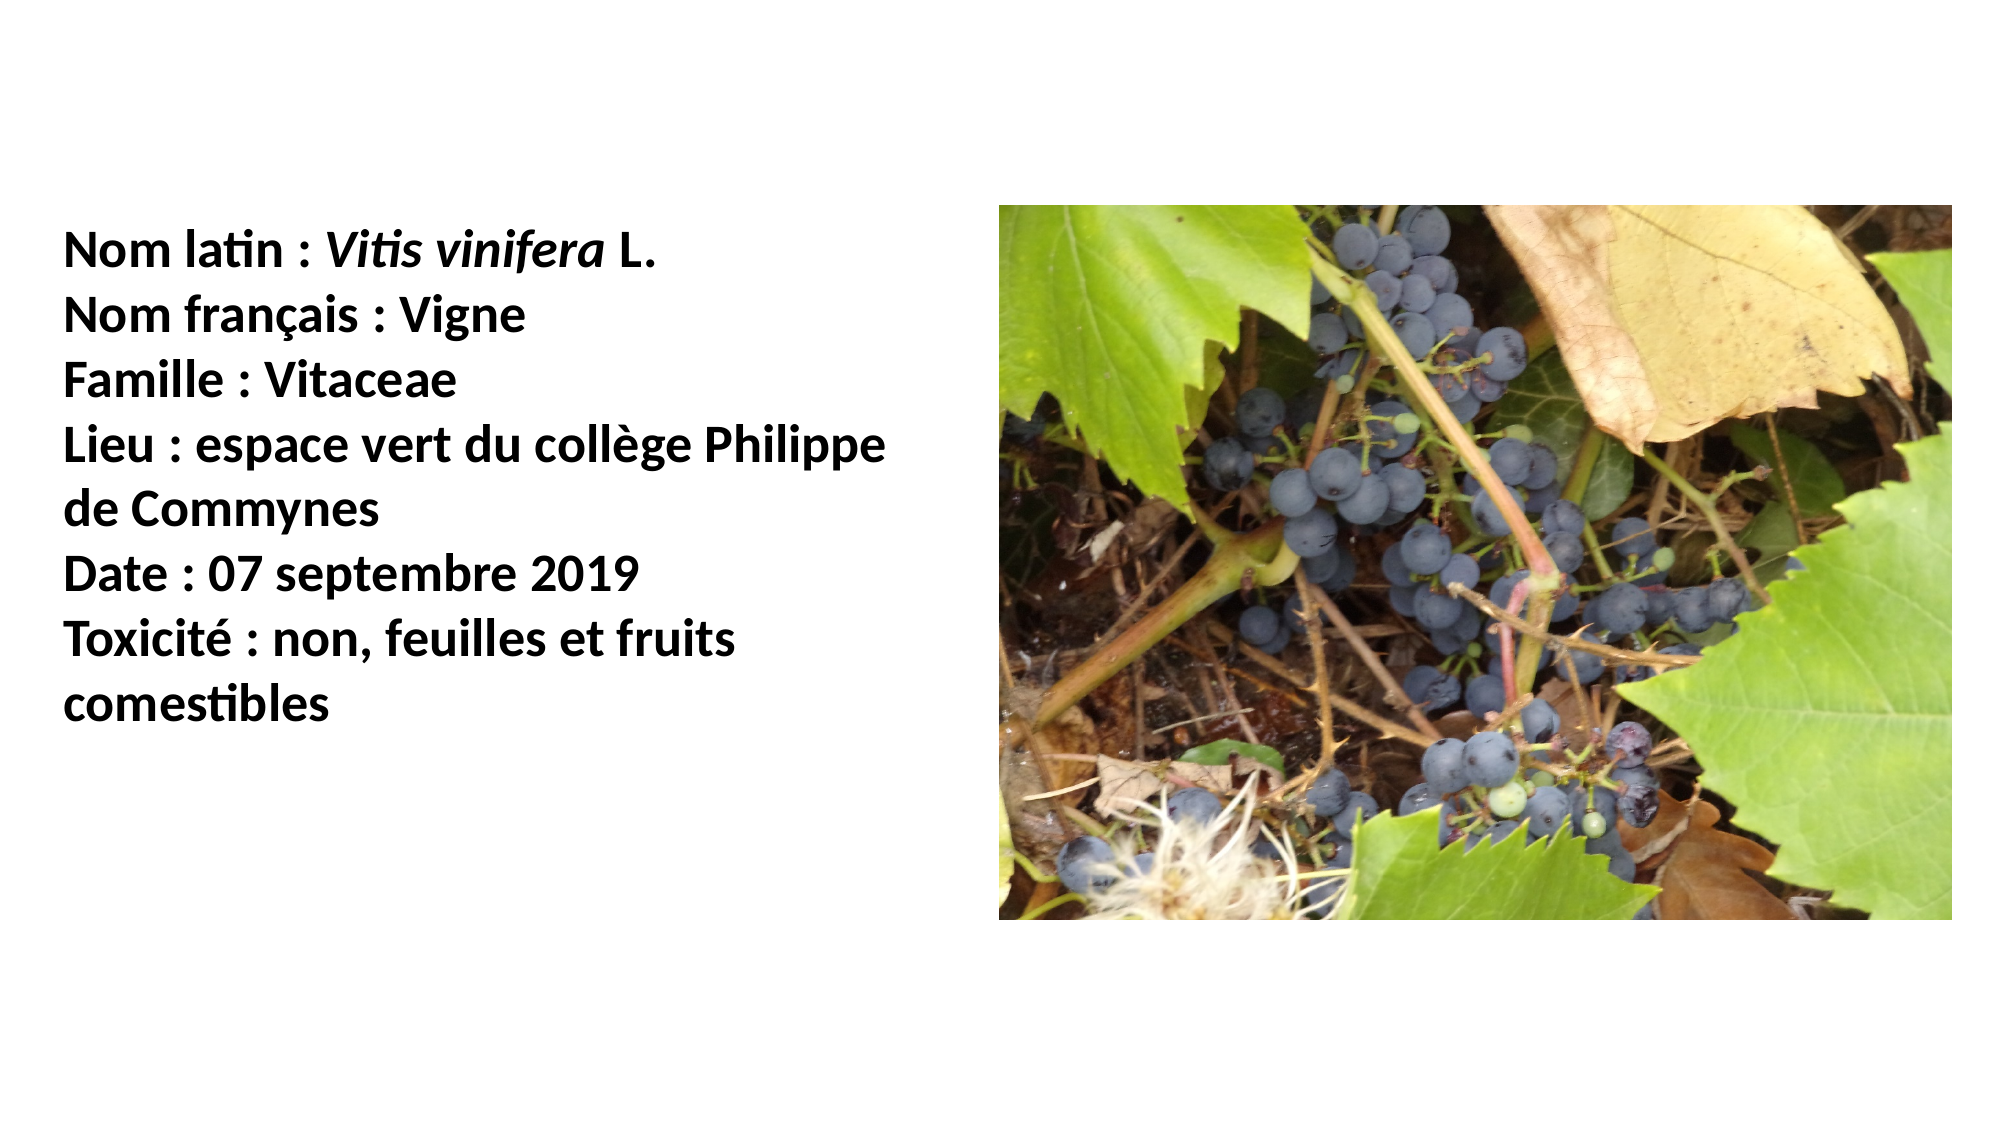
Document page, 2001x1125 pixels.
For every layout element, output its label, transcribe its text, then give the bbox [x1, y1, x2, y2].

picture [999, 205, 1952, 920]
text_box Nom latin : Vitis vinifera L. Nom français : Vigne Famille : Vitaceae Lieu : espace vert du collège Philippe de Commynes Date : 07 septembre 2019 Toxicité : non, feuilles et fruits comestibles [48, 205, 946, 746]
